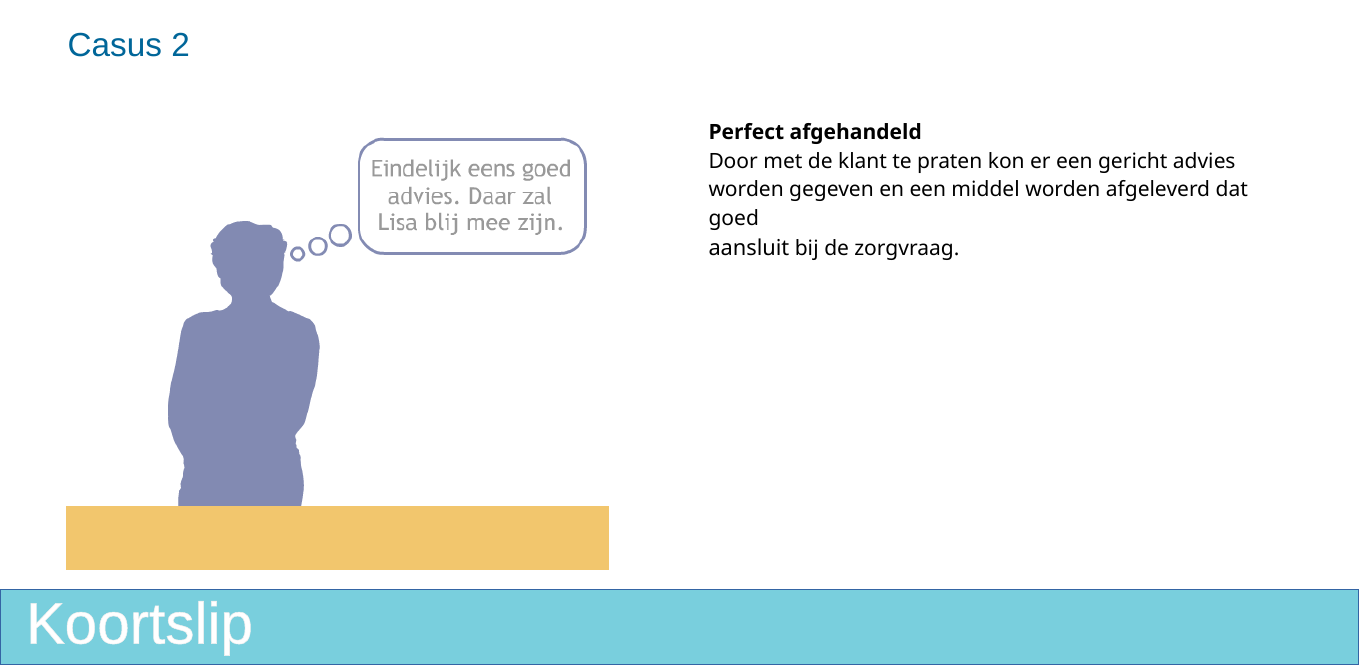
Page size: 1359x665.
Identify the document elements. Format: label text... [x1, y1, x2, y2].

title Koortslip [26, 590, 530, 665]
text_box [0, 589, 1359, 665]
text_box Perfect afgehandeld Door met de klant te praten kon er een gericht advies worden gegeven en een middel worden afgeleverd dat goed aansluit bij de zorgvraag. [693, 109, 1319, 589]
picture [66, 114, 609, 570]
title Casus 2 [67, 26, 1291, 100]
